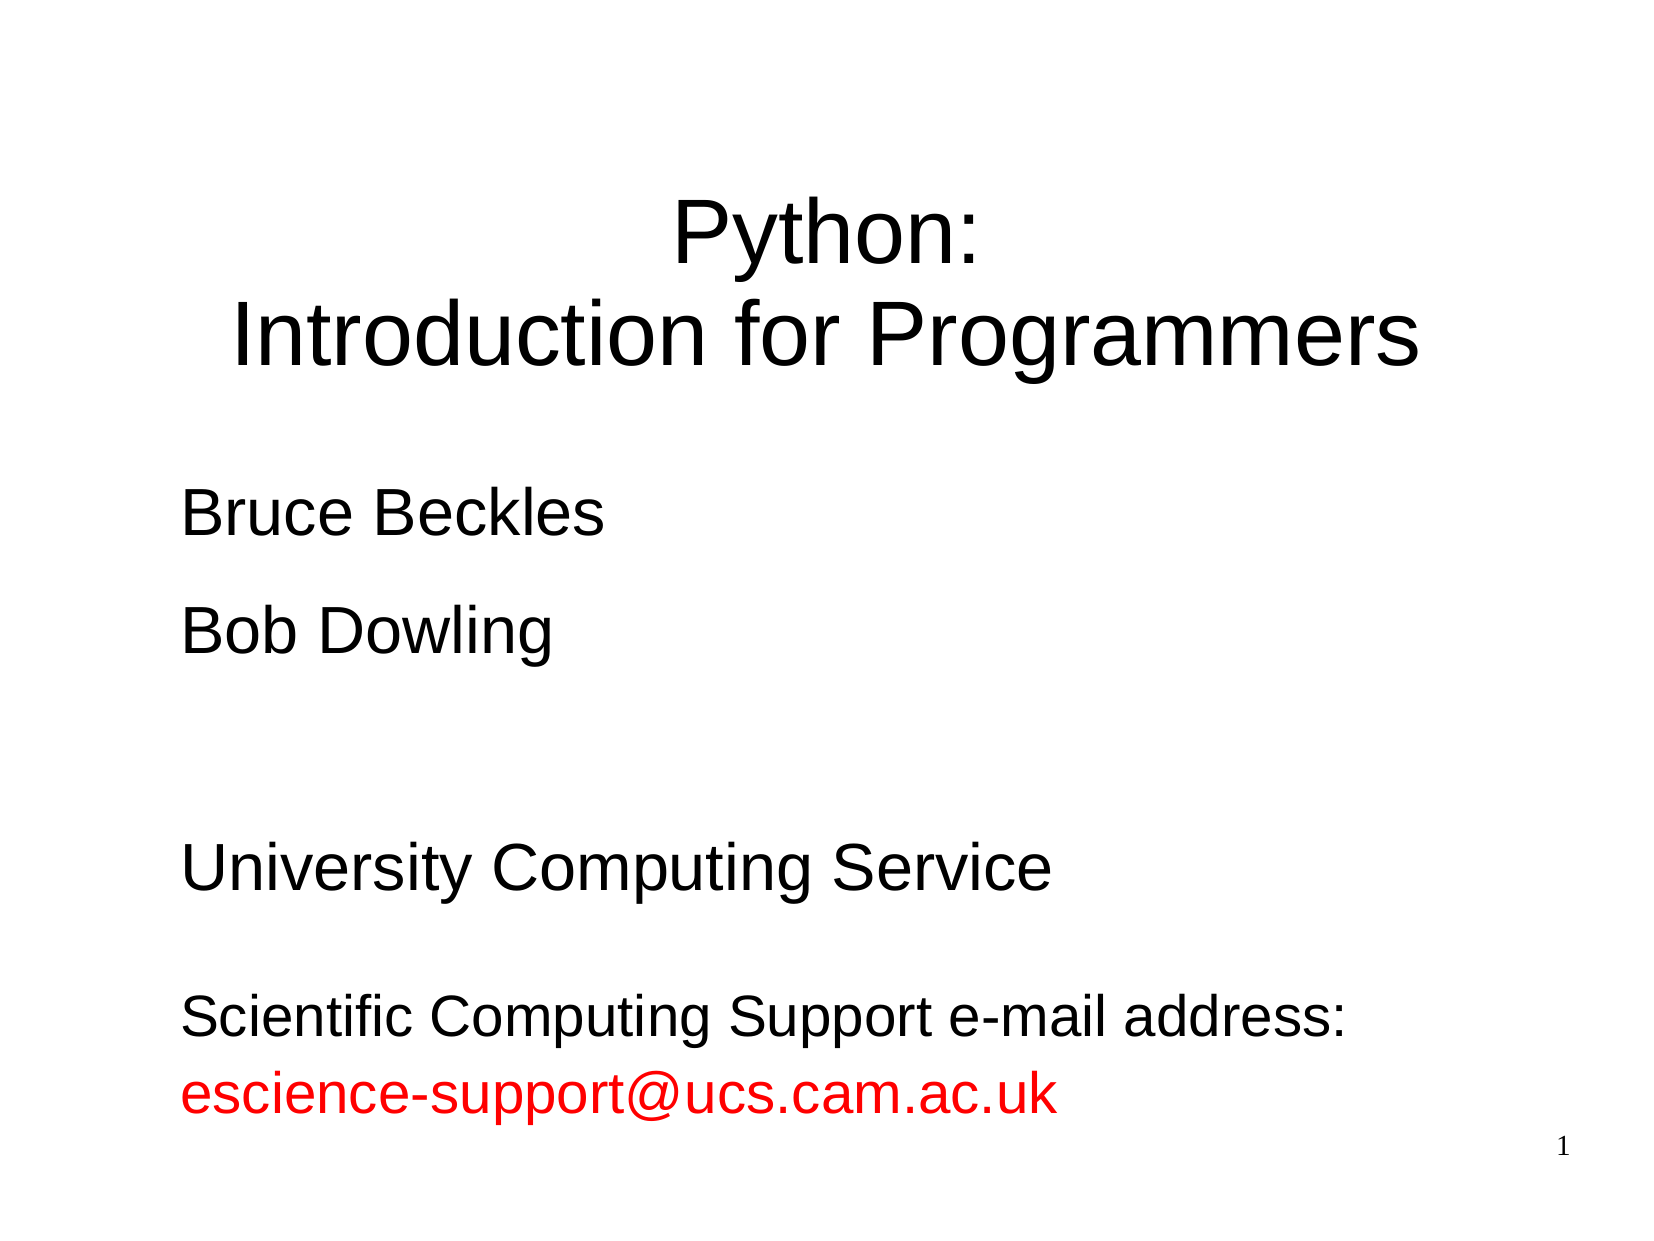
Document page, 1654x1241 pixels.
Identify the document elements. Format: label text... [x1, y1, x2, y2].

text_box Scientific Computing Support e-mail address: escience-support@ucs.cam.ac.uk [177, 980, 1352, 1129]
text_box Python: Introduction for Programmers [227, 177, 1427, 389]
text_box Bob Dowling [177, 590, 558, 672]
text_box University Computing Service [177, 826, 1058, 908]
text_box Bruce Beckles [177, 472, 610, 554]
